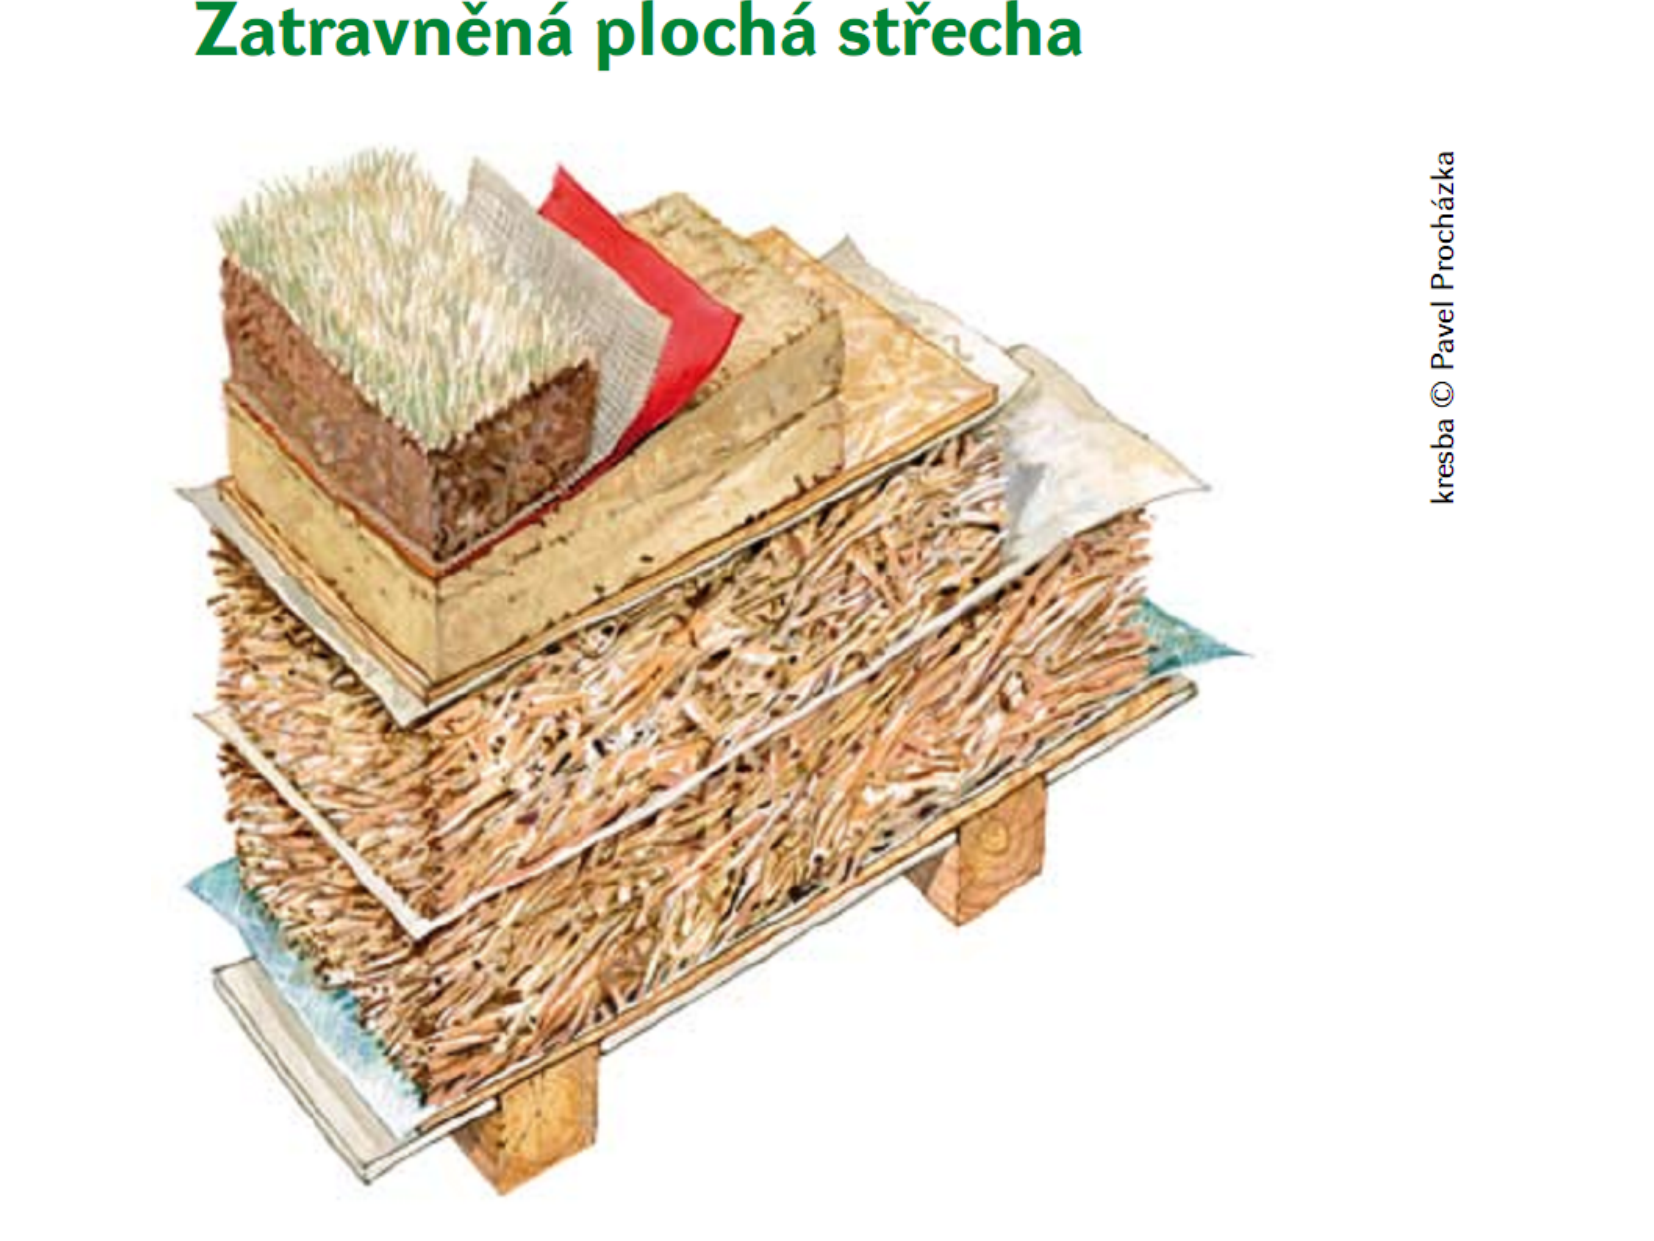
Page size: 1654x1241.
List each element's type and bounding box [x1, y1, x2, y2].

picture [151, 0, 1477, 1214]
